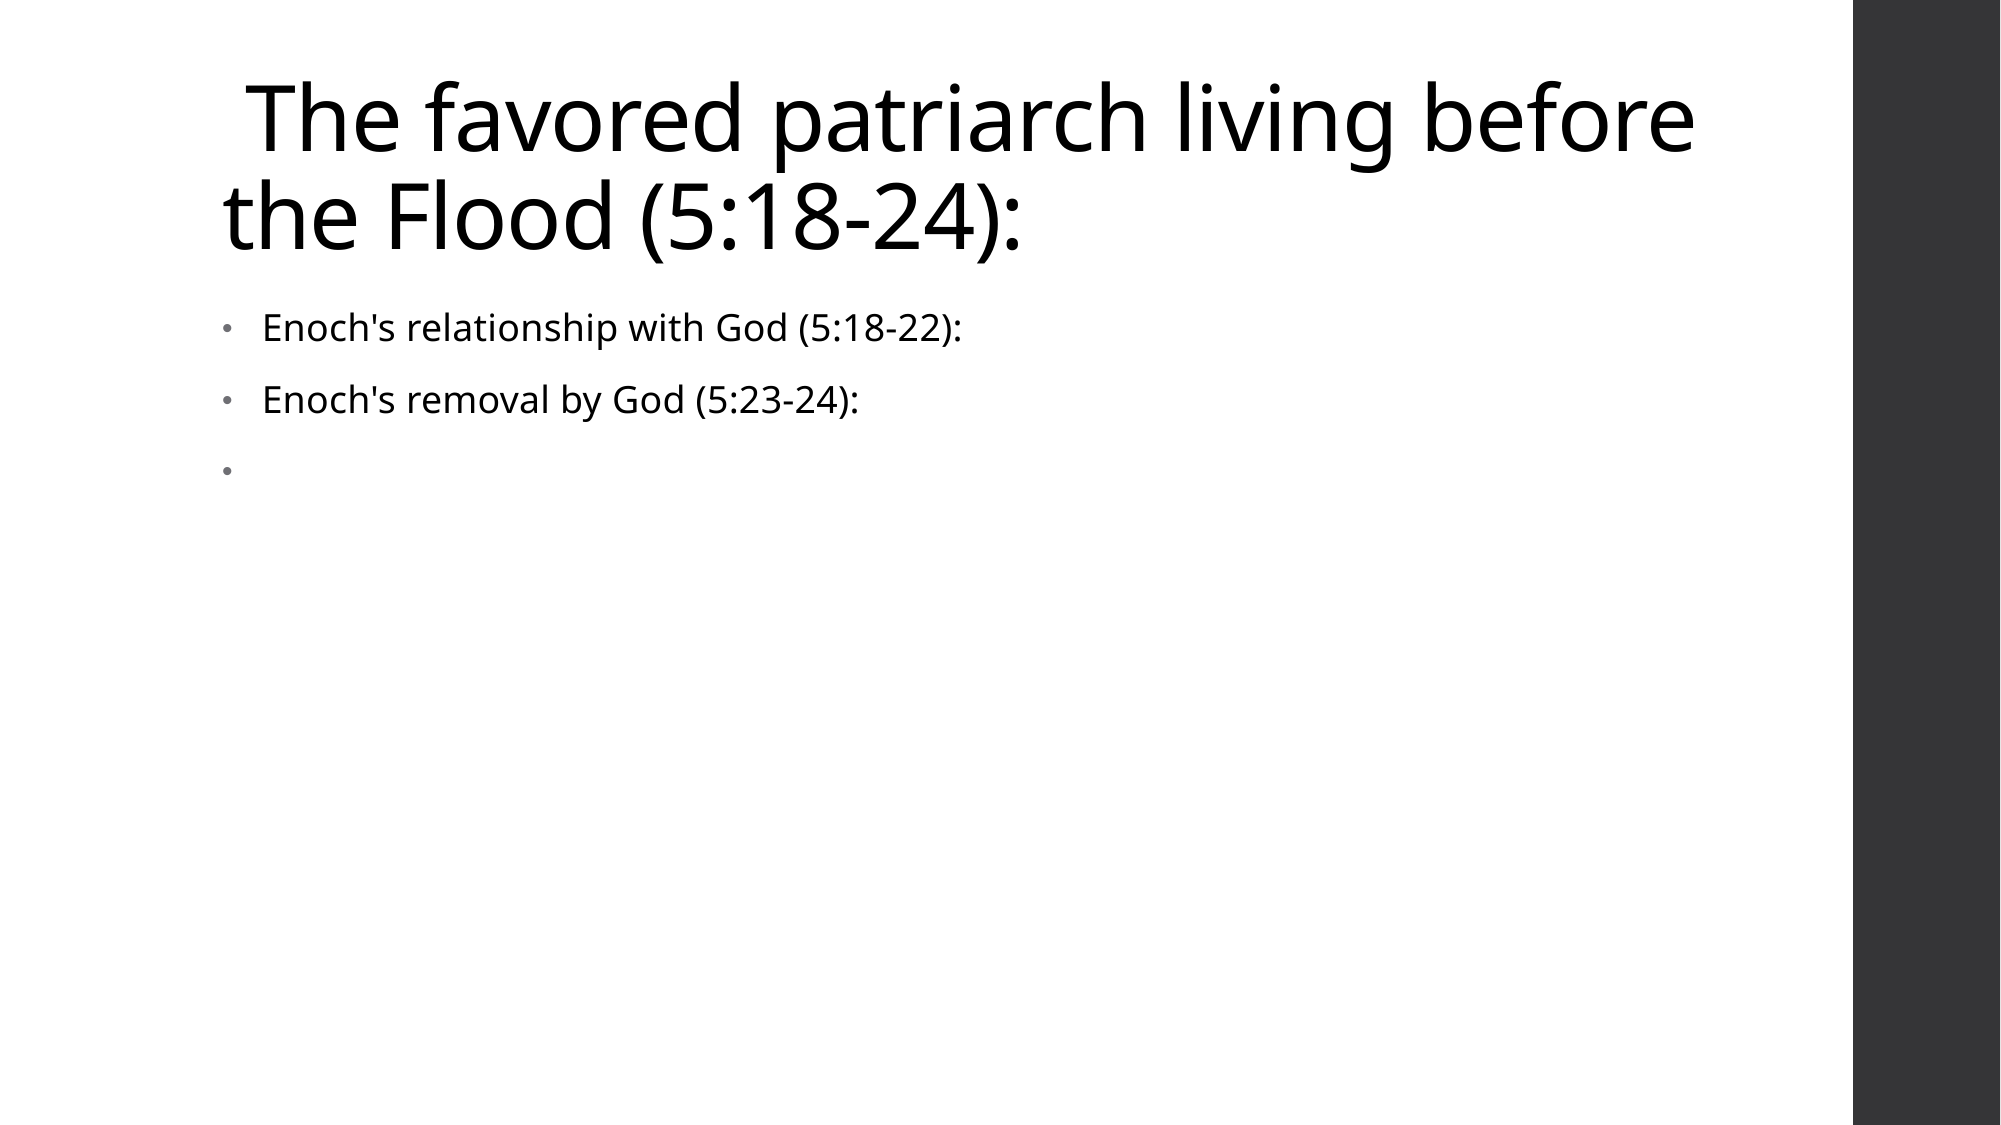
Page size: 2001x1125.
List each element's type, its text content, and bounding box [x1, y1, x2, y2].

title The favored patriarch living before the Flood (5:18-24): [206, 60, 1797, 278]
list Enoch's relationship with God (5:18-22): Enoch's removal by God (5:23-24): [206, 299, 1617, 1014]
